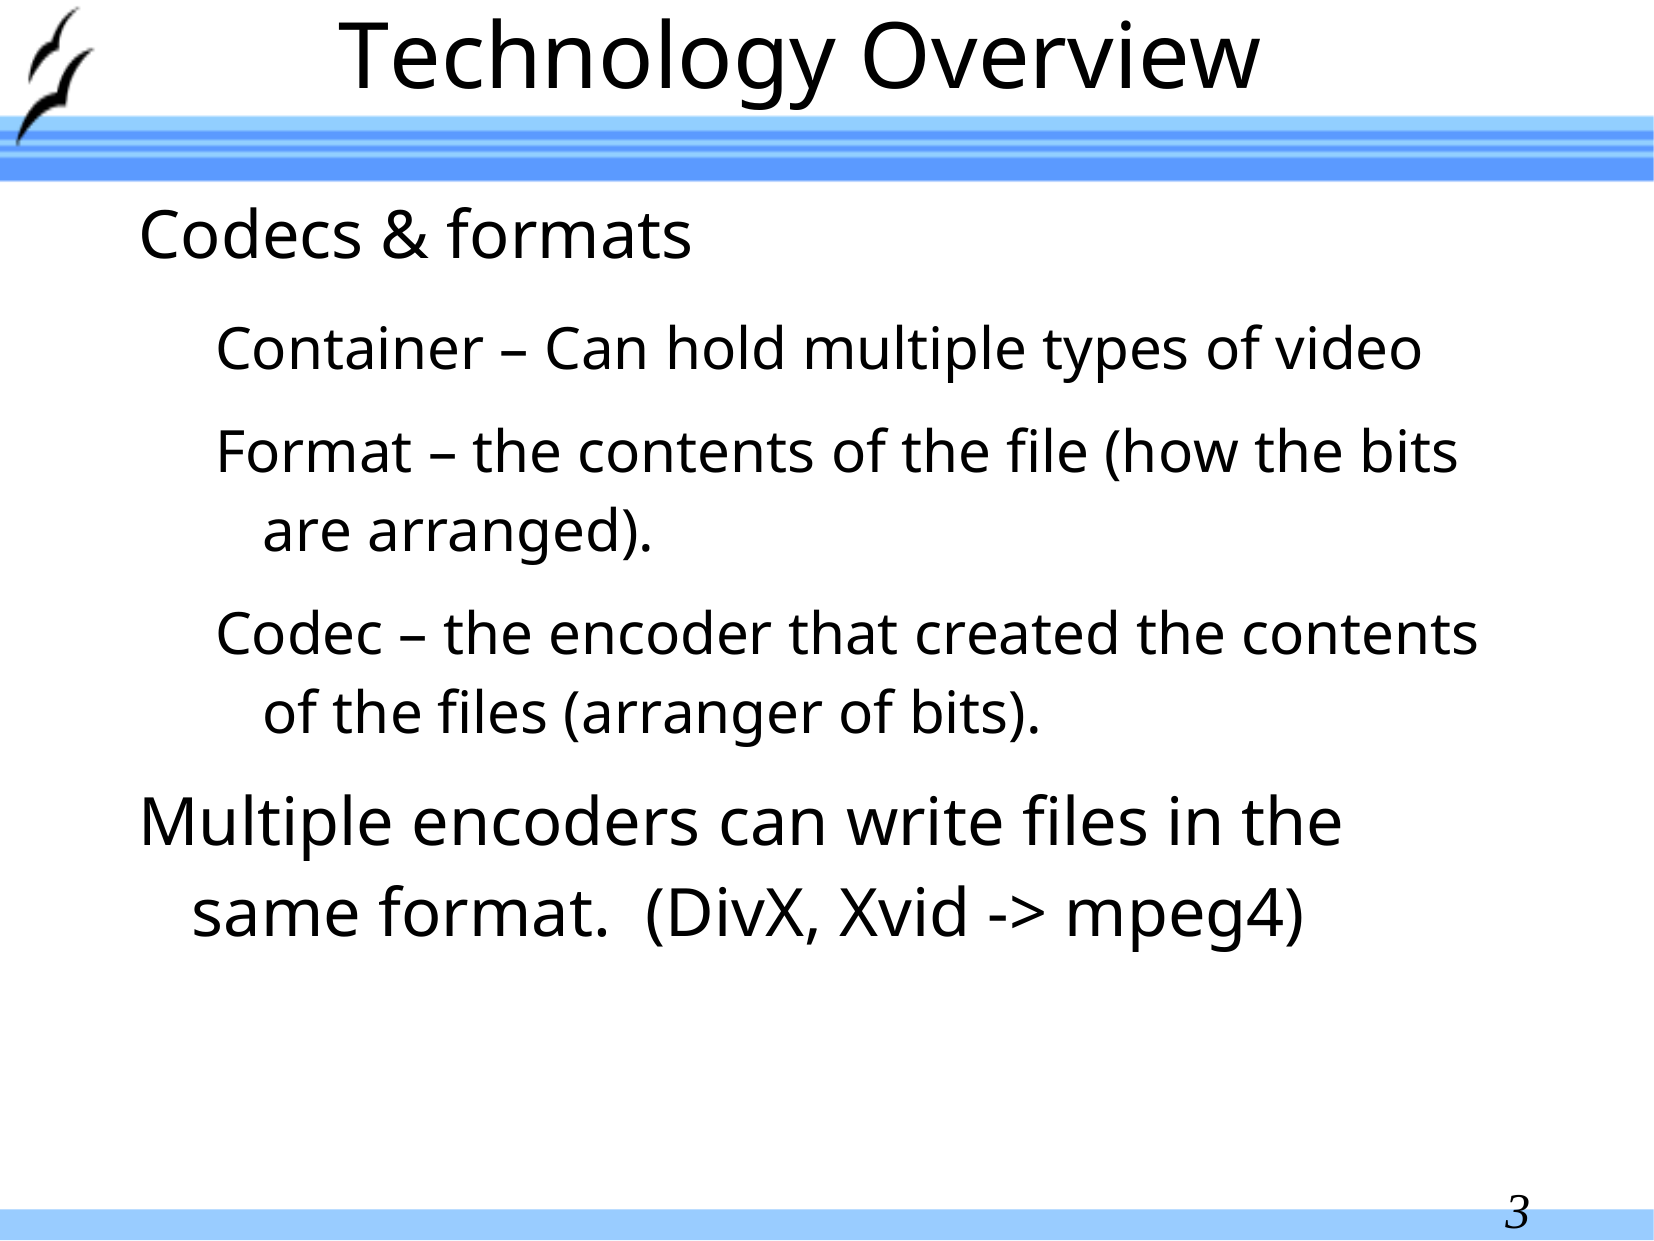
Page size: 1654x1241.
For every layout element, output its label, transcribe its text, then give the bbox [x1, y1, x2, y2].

picture [0, 0, 1654, 188]
title Technology Overview [94, 0, 1507, 121]
list Codecs & formats Container – Can hold multiple types of video Format – the contents of the file (how the bits are arranged). Codec – the encoder that created the contents of the files (arranger of bits). Multiple encoders can write files in the same format. (DivX, Xvid -> mpeg4) [120, 187, 1533, 1195]
